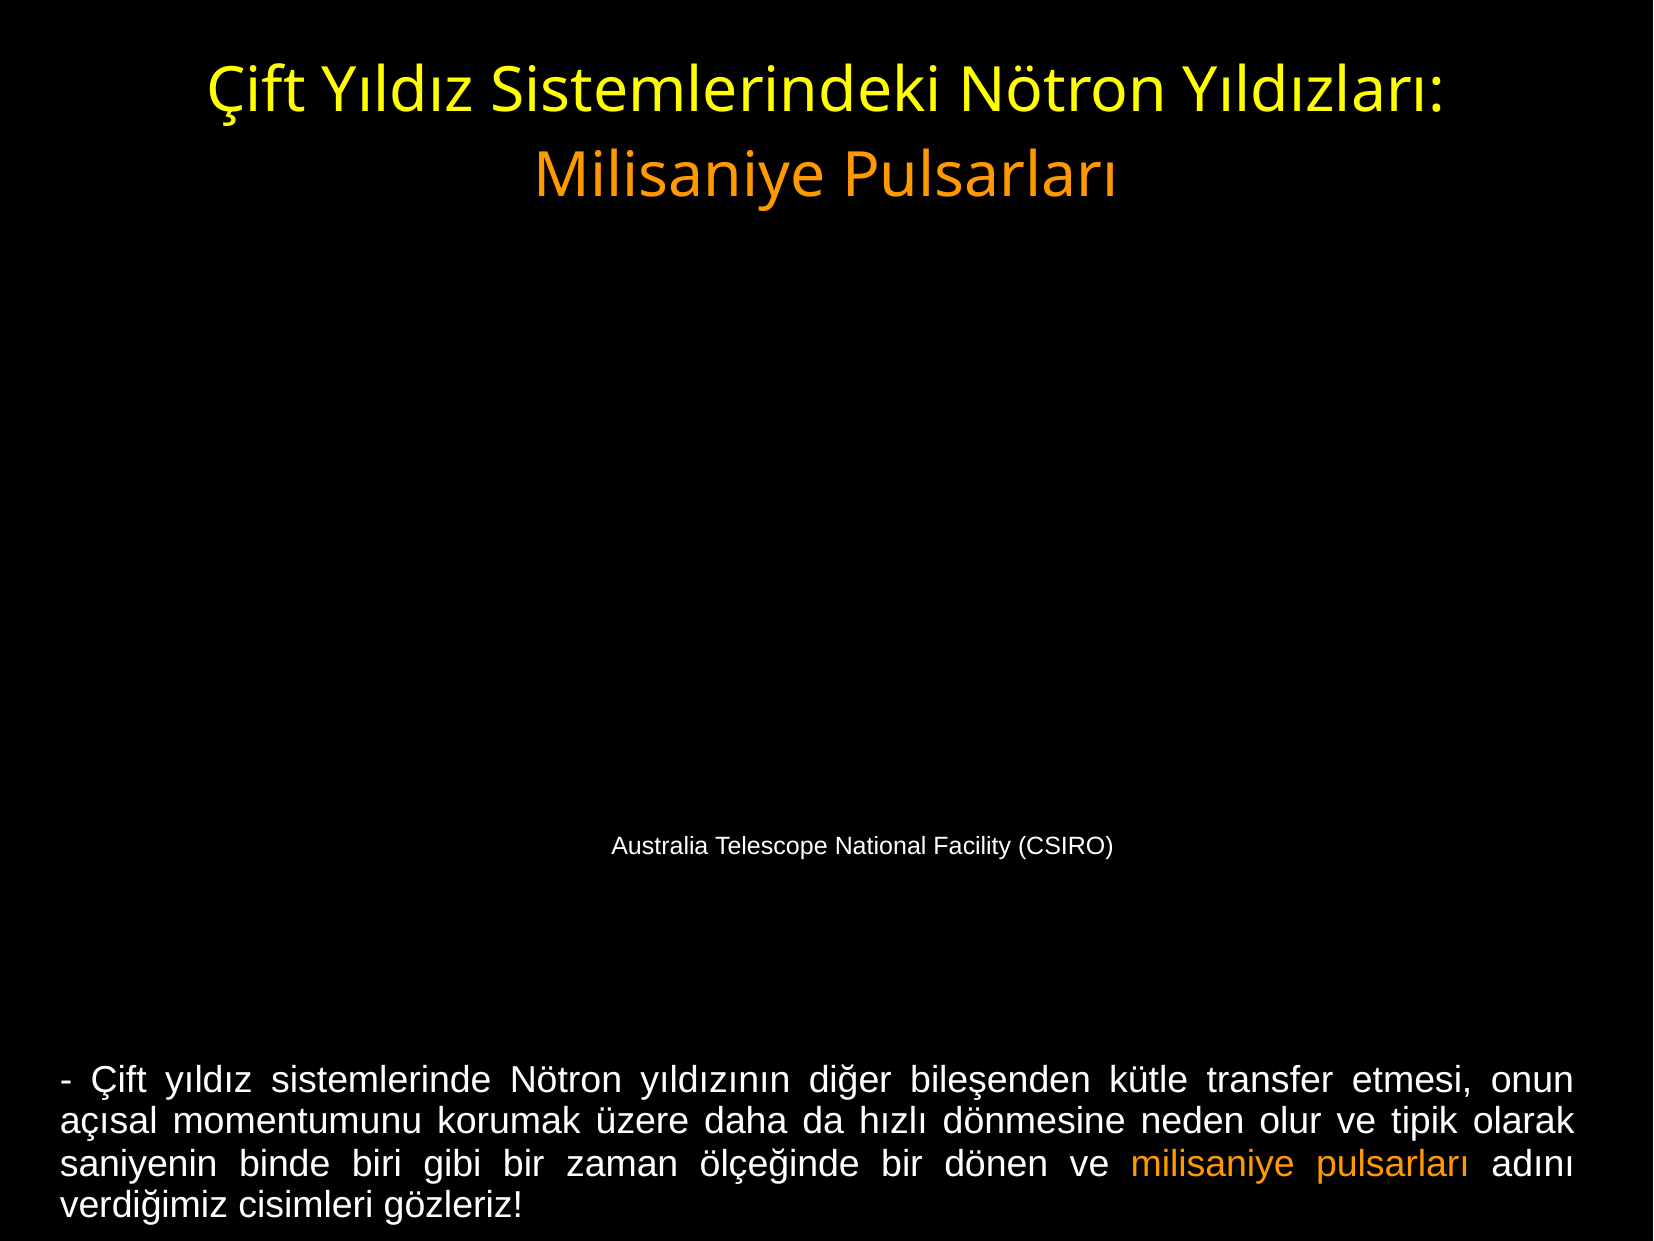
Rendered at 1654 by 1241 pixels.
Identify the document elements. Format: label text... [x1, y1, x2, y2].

title Çift Yıldız Sistemlerindeki Nötron Yıldızları: Milisaniye Pulsarları [82, 25, 1571, 233]
text_box - Çift yıldız sistemlerinde Nötron yıldızının diğer bileşenden kütle transfer etmesi, onun açısal momentumunu korumak üzere daha da hızlı dönmesine neden olur ve tipik olarak saniyenin binde biri gibi bir zaman ölçeğinde bir dönen ve milisaniye pulsarları adını verdiğimiz cisimleri gözleriz! [44, 1050, 1590, 1234]
text_box [225, 243, 1546, 1036]
